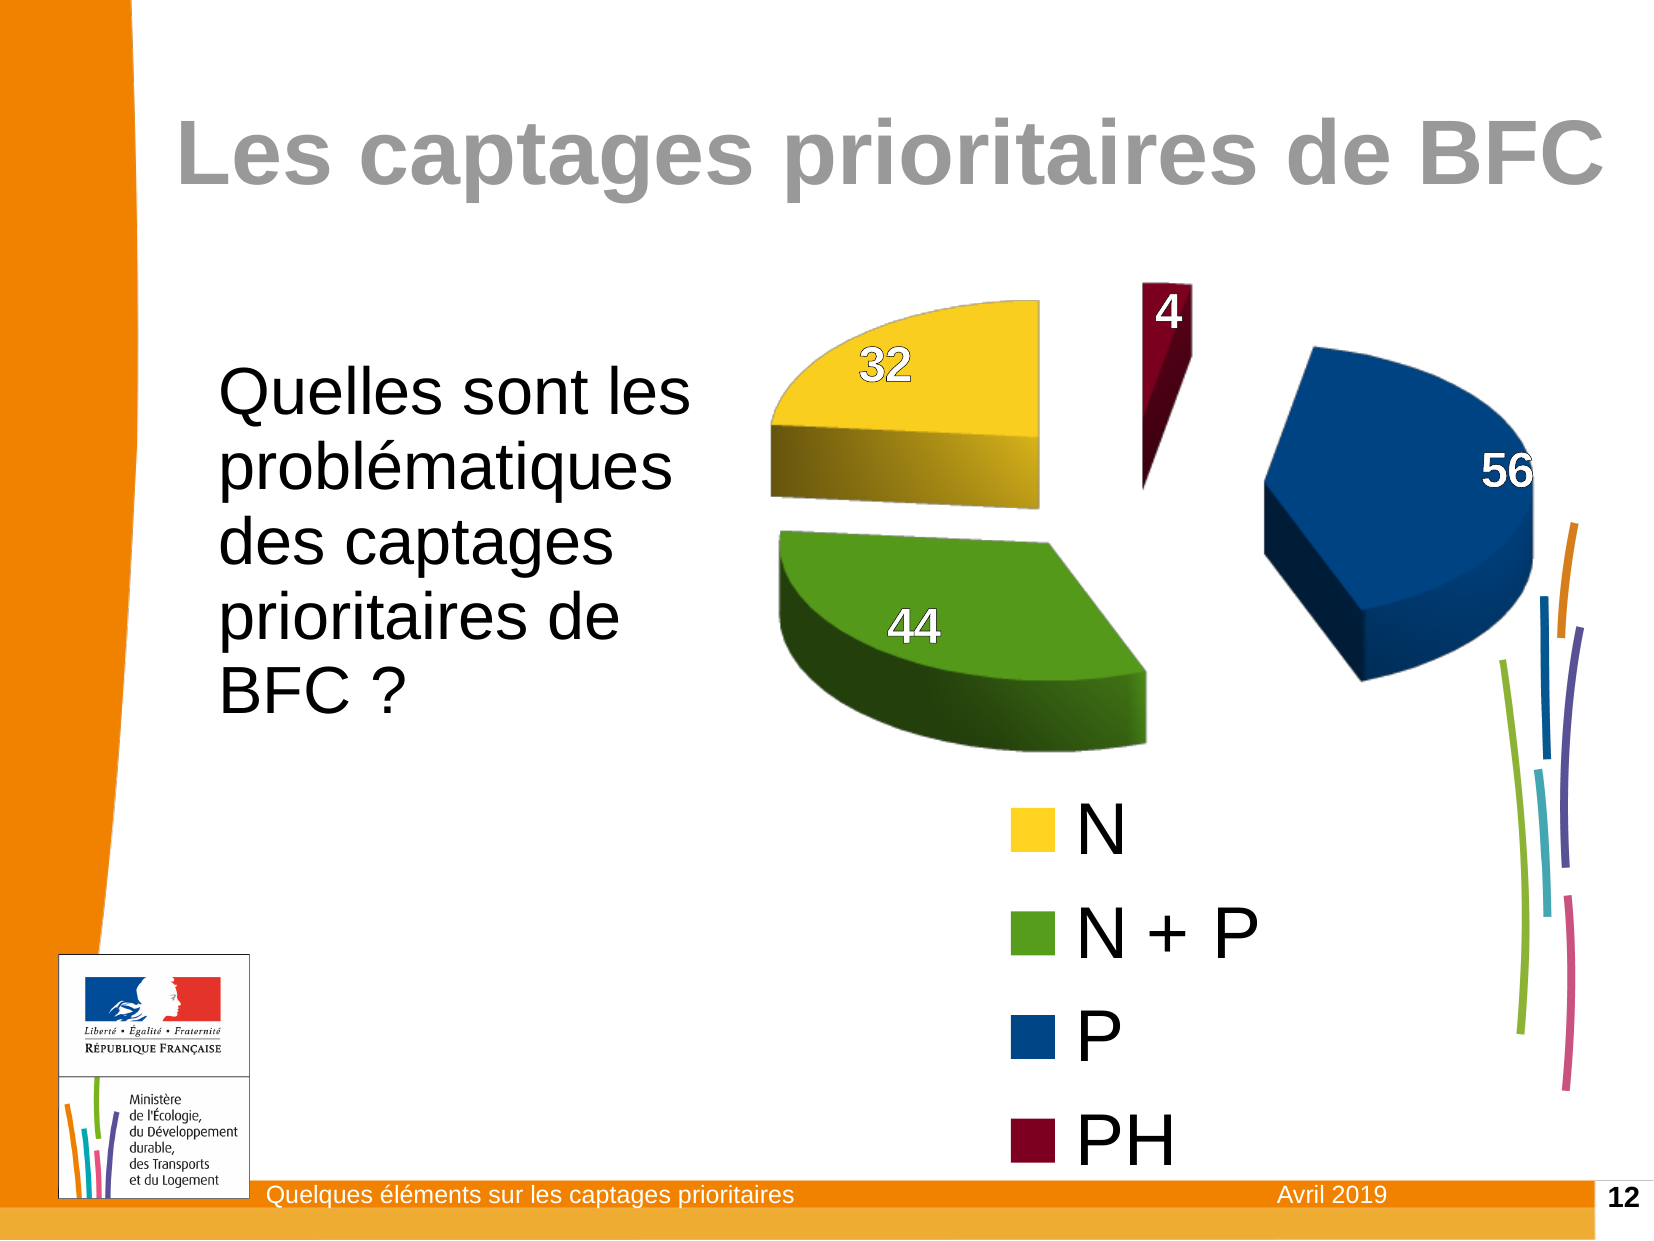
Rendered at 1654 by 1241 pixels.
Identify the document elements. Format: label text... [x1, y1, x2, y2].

title Les captages prioritaires de BFC [147, 49, 1636, 257]
picture [0, 0, 1654, 1240]
list Quelles sont les problématiques des captages prioritaires de BFC ? [147, 354, 783, 770]
